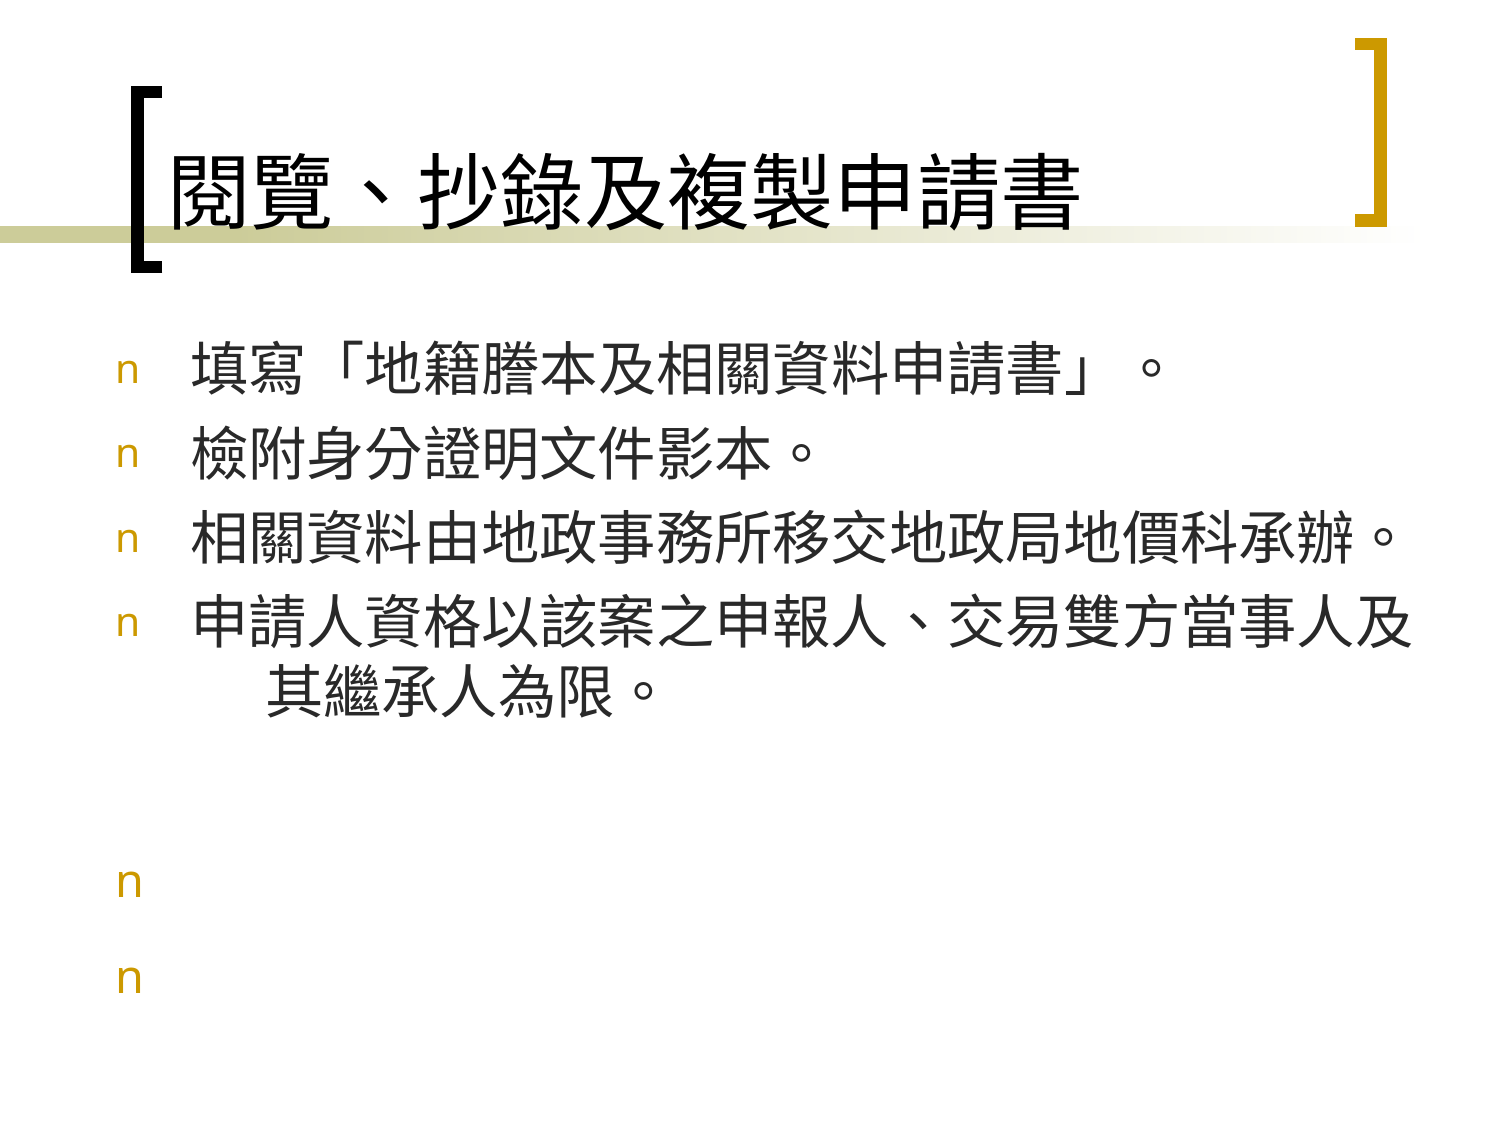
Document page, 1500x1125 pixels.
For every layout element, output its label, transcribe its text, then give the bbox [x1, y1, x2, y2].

title 閱覽、抄錄及複製申請書 [152, 15, 1328, 248]
list 填寫「地籍謄本及相關資料申請書」。 檢附身分證明文件影本。 相關資料由地政事務所移交地政局地價科承辦。 申請人資格以該案之申報人、交易雙方當事人及其繼承人為限。 [100, 324, 1436, 1000]
